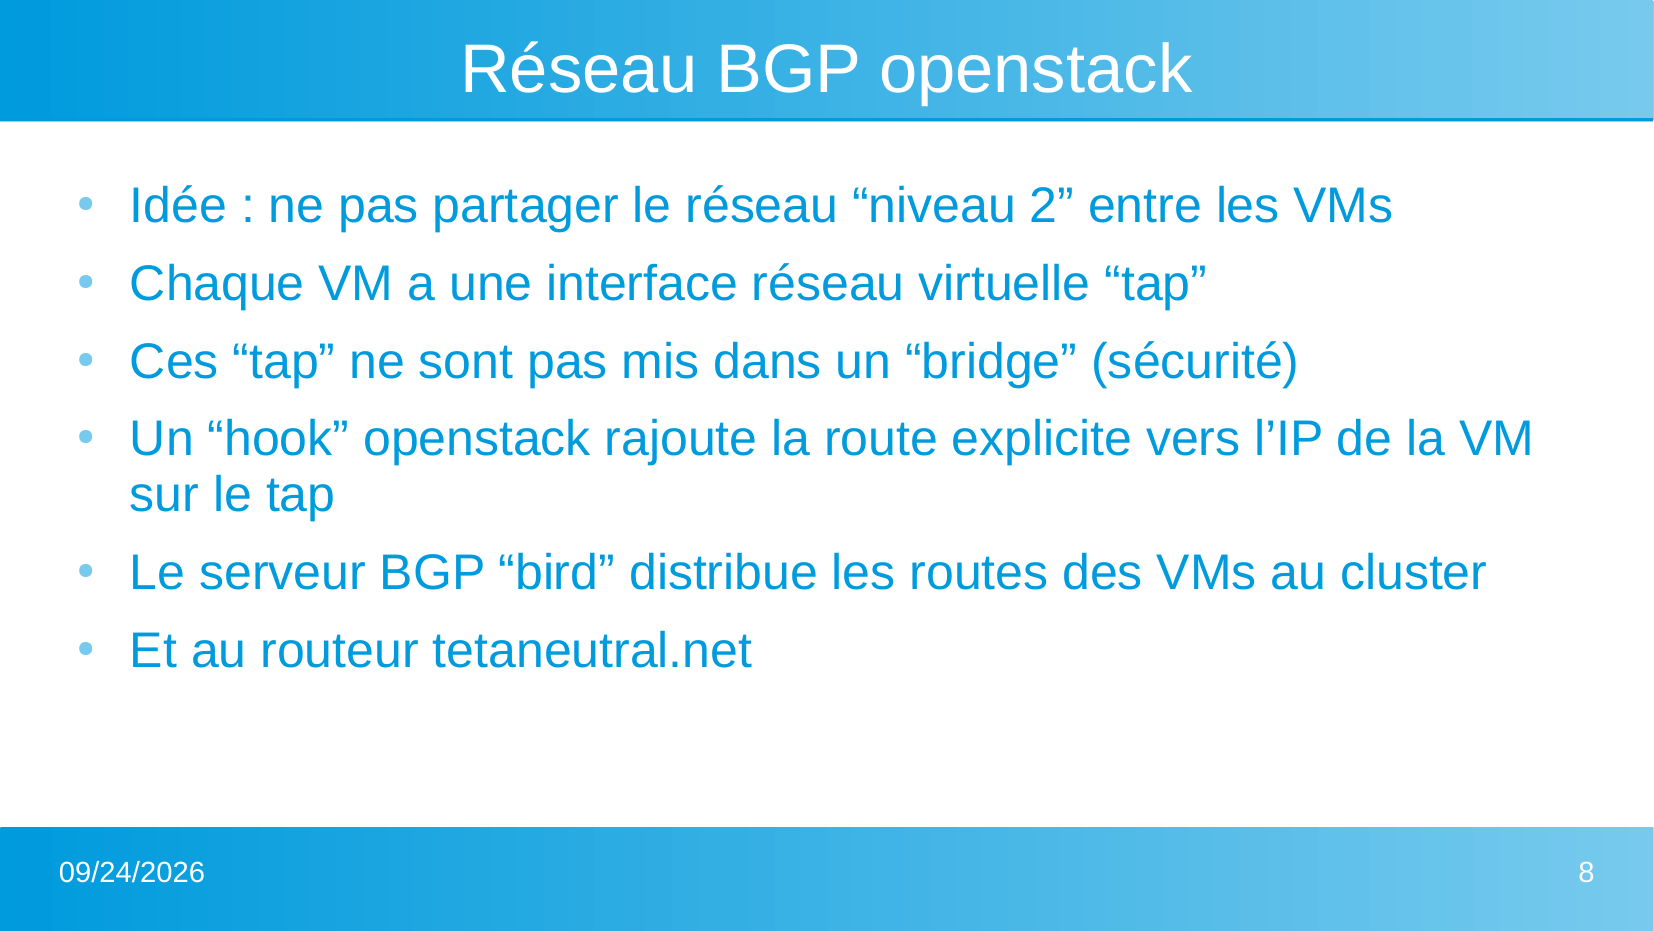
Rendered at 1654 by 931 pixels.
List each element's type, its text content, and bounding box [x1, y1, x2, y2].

title Réseau BGP openstack [59, 29, 1595, 108]
list Idée : ne pas partager le réseau “niveau 2” entre les VMs Chaque VM a une interface réseau virtuelle “tap” Ces “tap” ne sont pas mis dans un “bridge” (sécurité) Un “hook” openstack rajoute la route explicite vers l’IP de la VM sur le tap Le serveur BGP “bird” distribue les routes des VMs au cluster Et au routeur tetaneutral.net [59, 177, 1595, 768]
